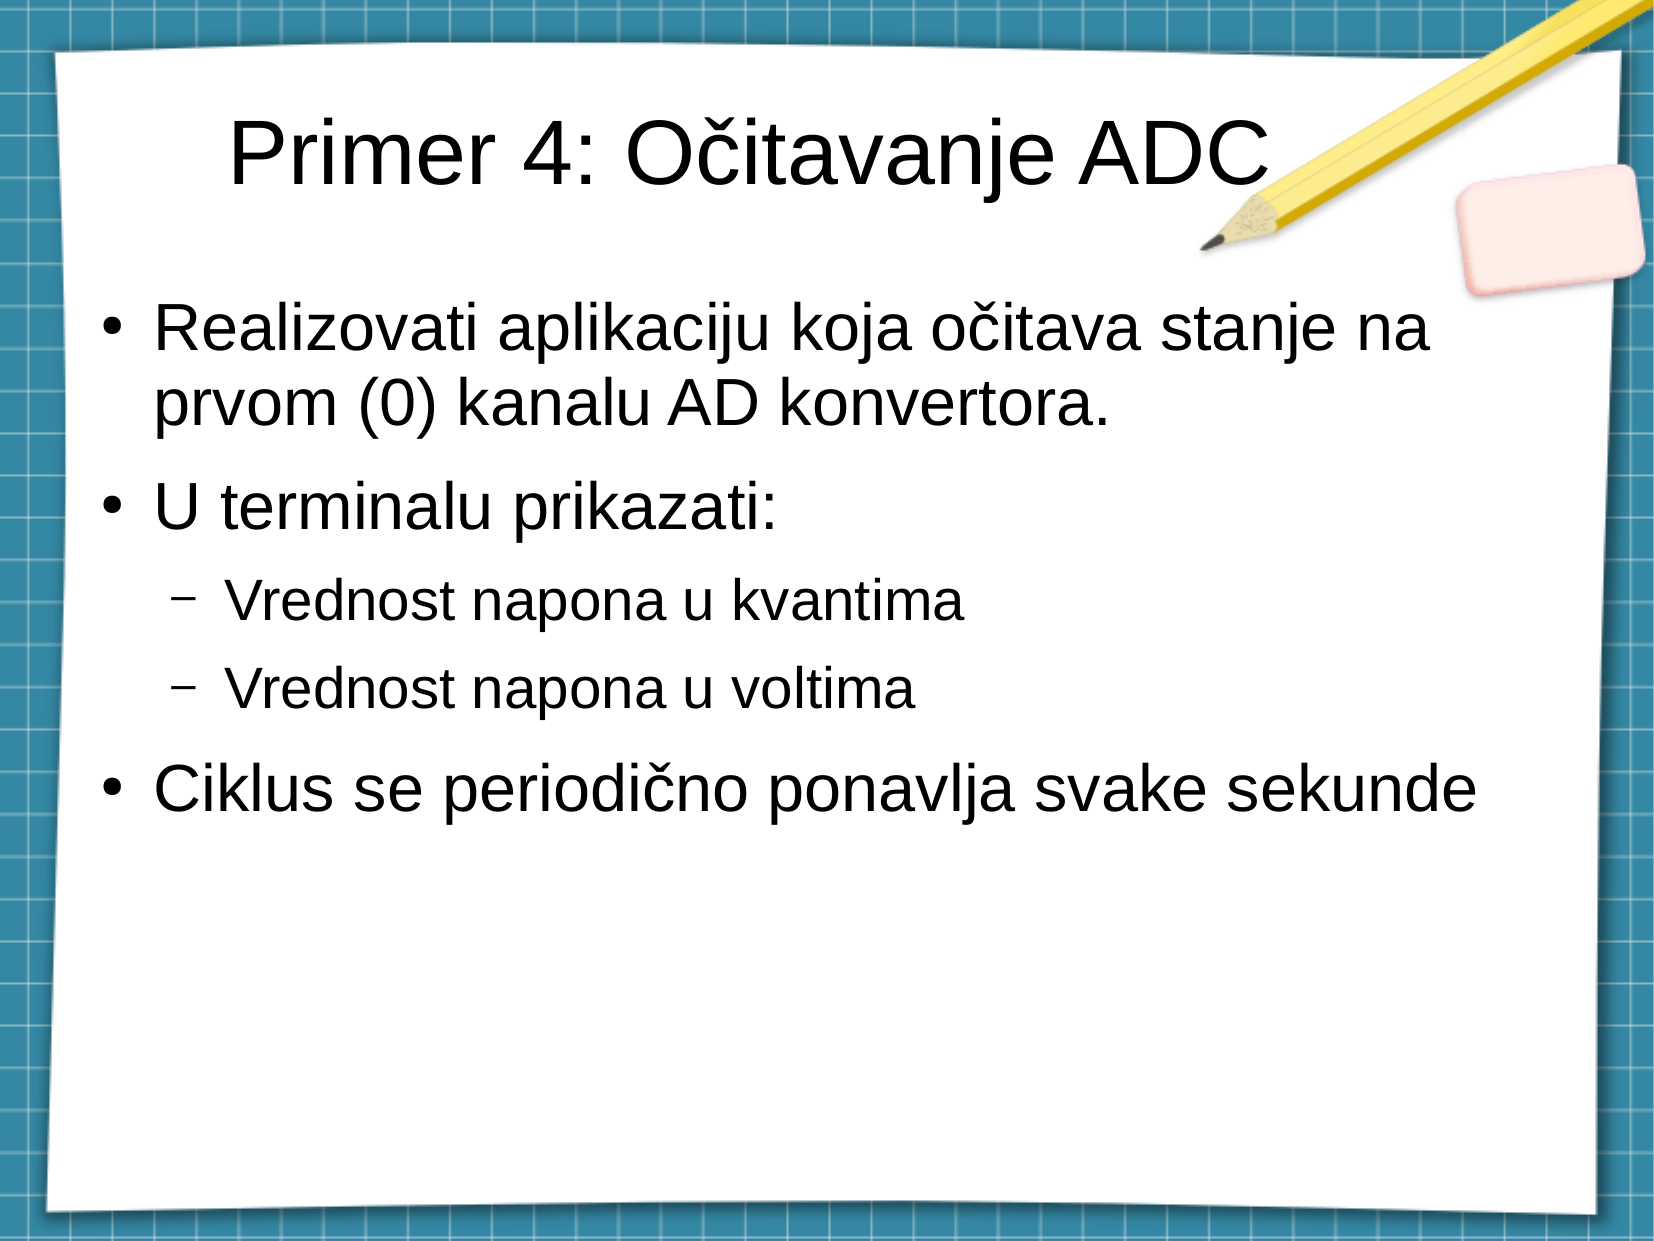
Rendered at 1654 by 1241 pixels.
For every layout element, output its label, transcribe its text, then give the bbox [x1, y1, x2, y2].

title Primer 4: Očitavanje ADC [82, 49, 1571, 257]
picture [0, 0, 1654, 1241]
list Realizovati aplikaciju koja očitava stanje na prvom (0) kanalu AD konvertora. U terminalu prikazati: Vrednost napona u kvantima Vrednost napona u voltima Ciklus se periodično ponavlja svake sekunde [82, 290, 1571, 1010]
